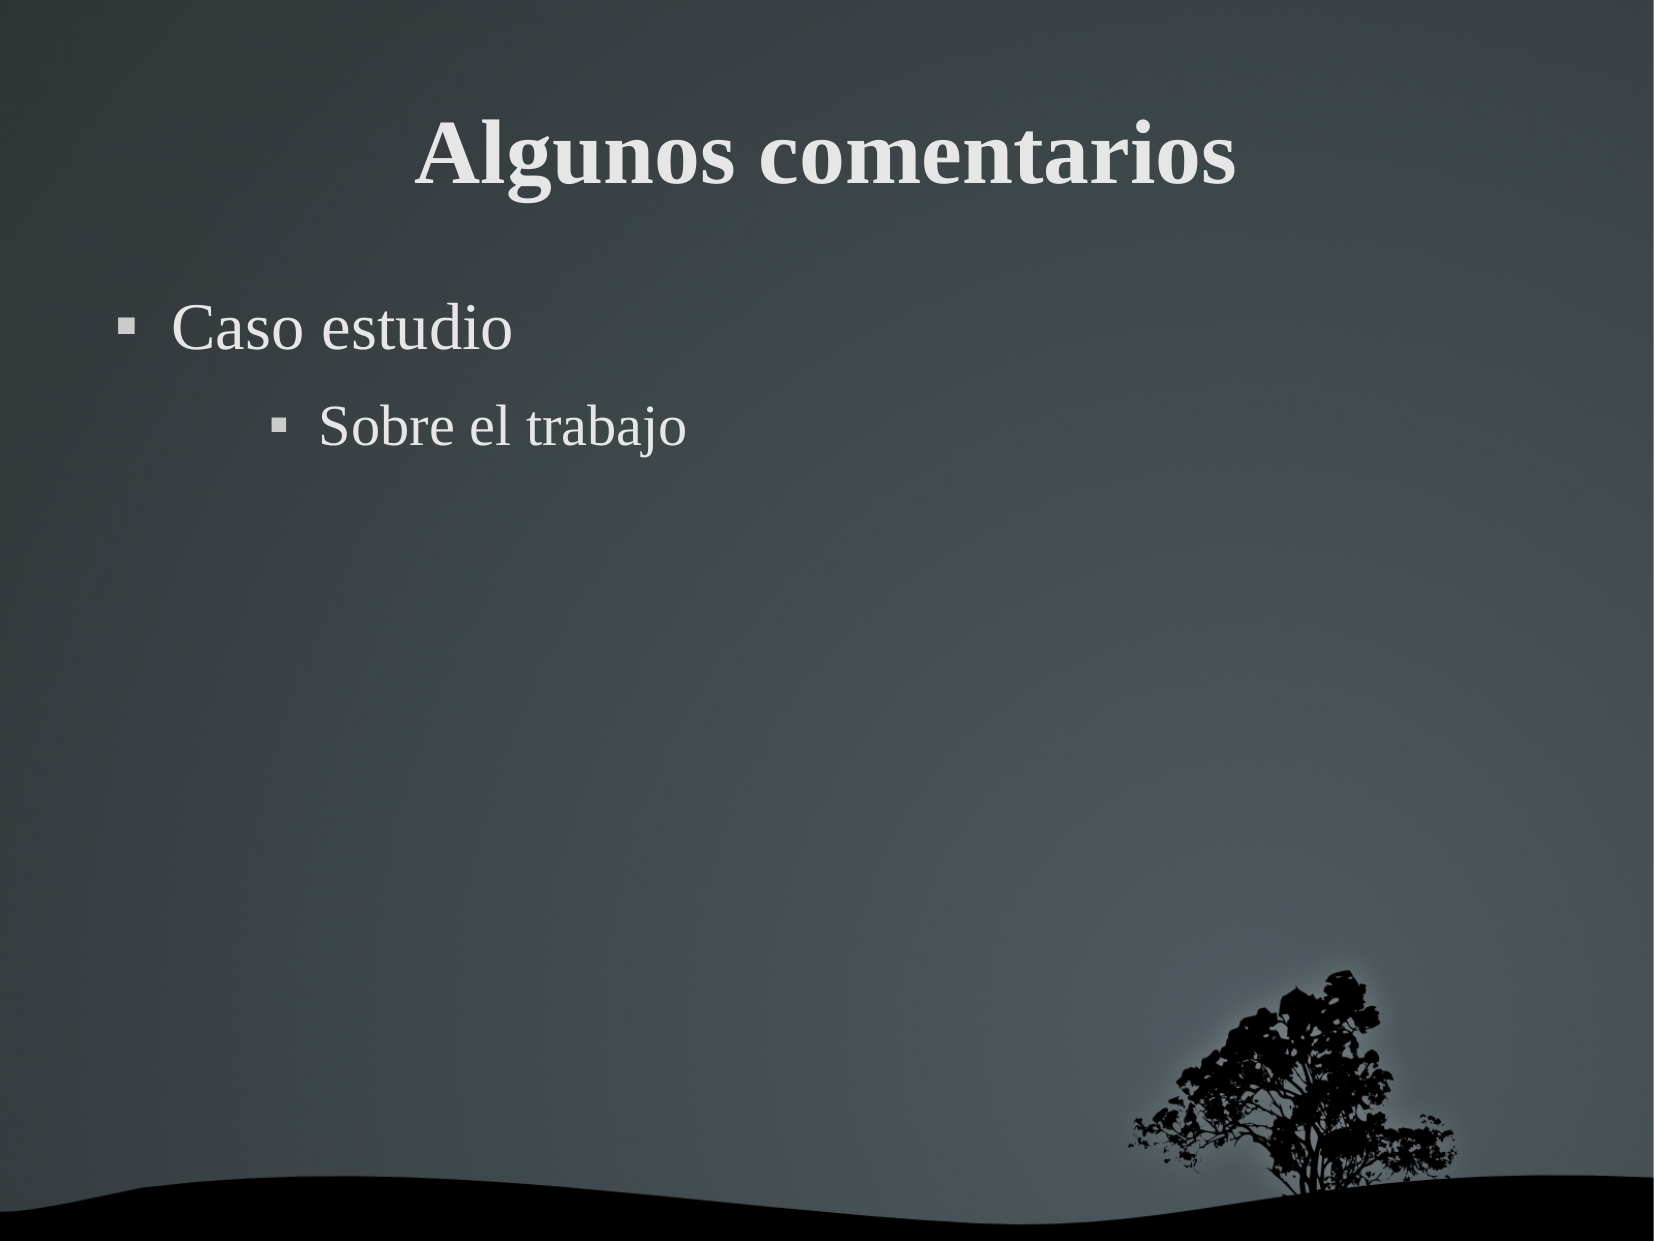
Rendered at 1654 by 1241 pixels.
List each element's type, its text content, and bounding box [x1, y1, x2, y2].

title Algunos comentarios [82, 49, 1571, 257]
picture [0, 0, 1654, 1241]
list Caso estudio Sobre el trabajo [82, 290, 1571, 1109]
